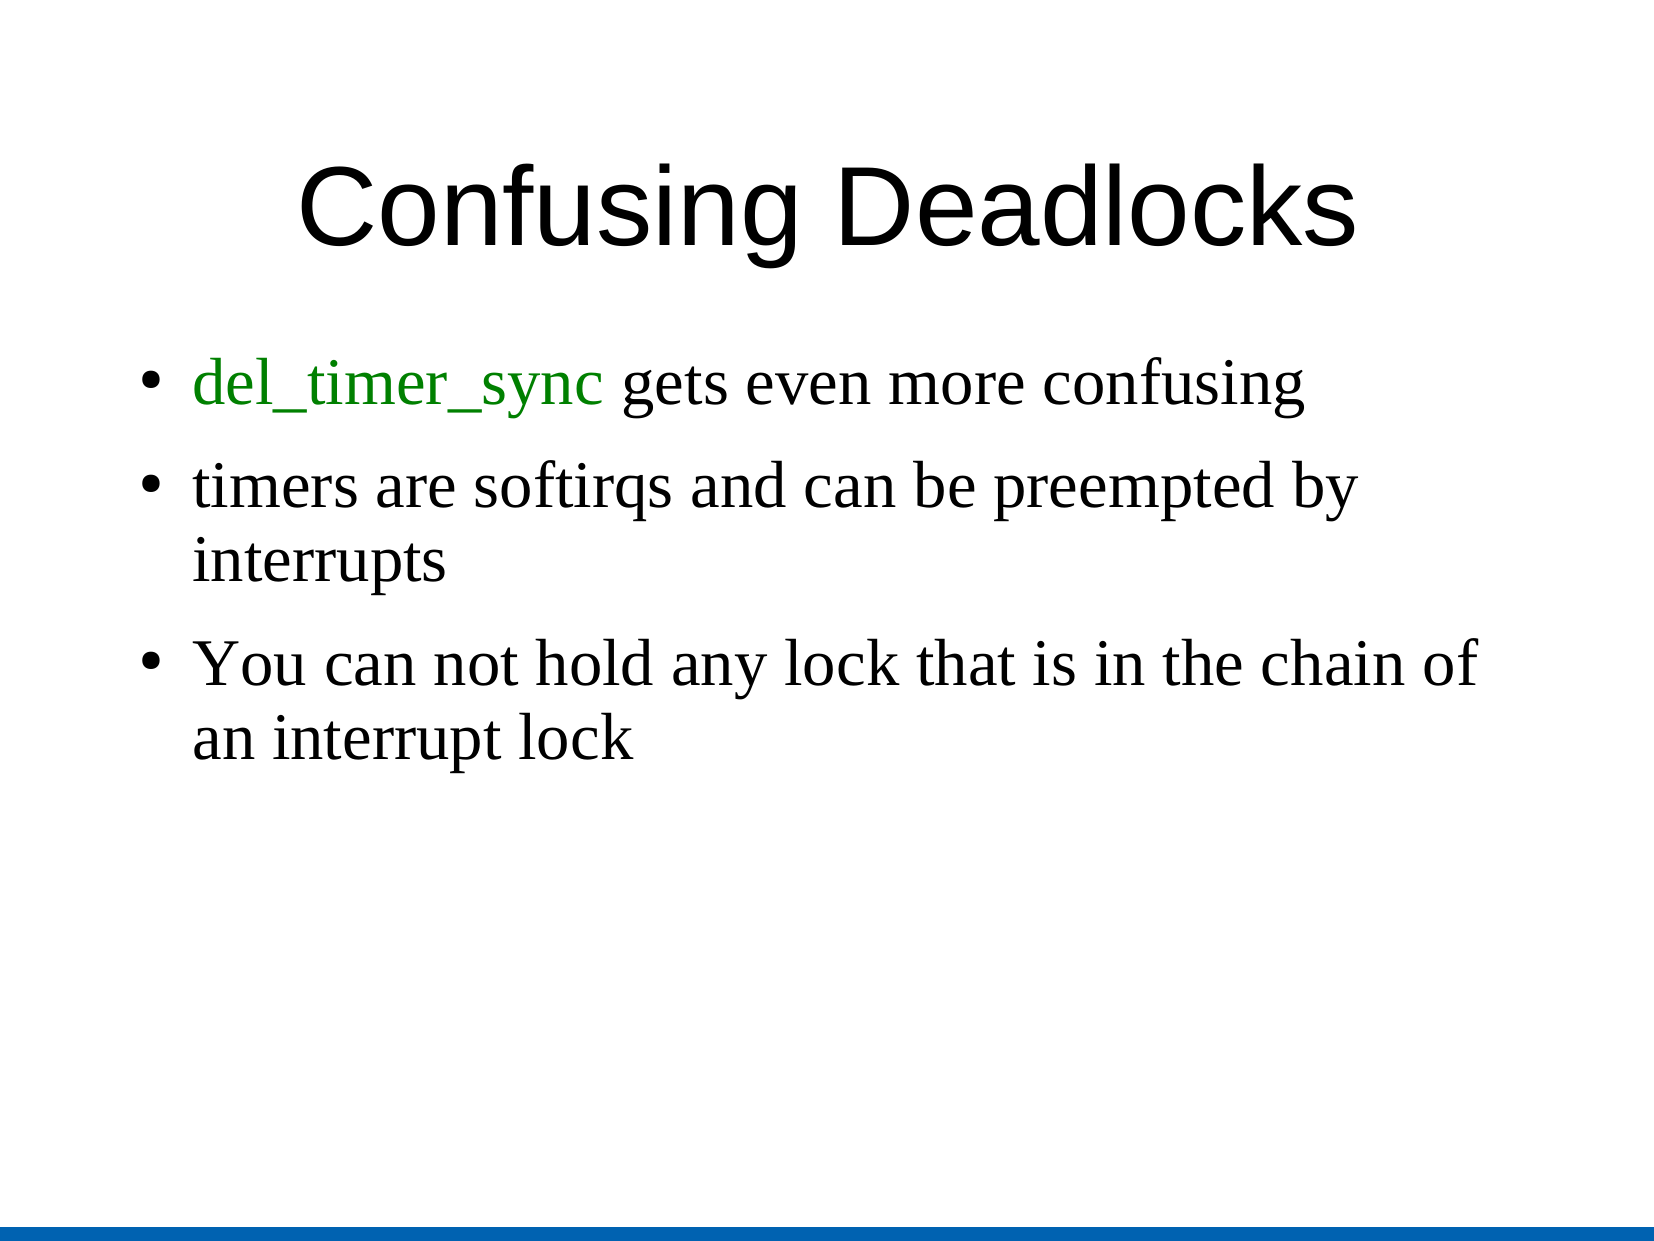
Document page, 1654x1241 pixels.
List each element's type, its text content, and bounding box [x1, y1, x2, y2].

title Confusing Deadlocks [121, 110, 1534, 303]
list del_timer_sync gets even more confusing timers are softirqs and can be preempted by interrupts You can not hold any lock that is in the chain of an interrupt lock [121, 344, 1534, 1112]
